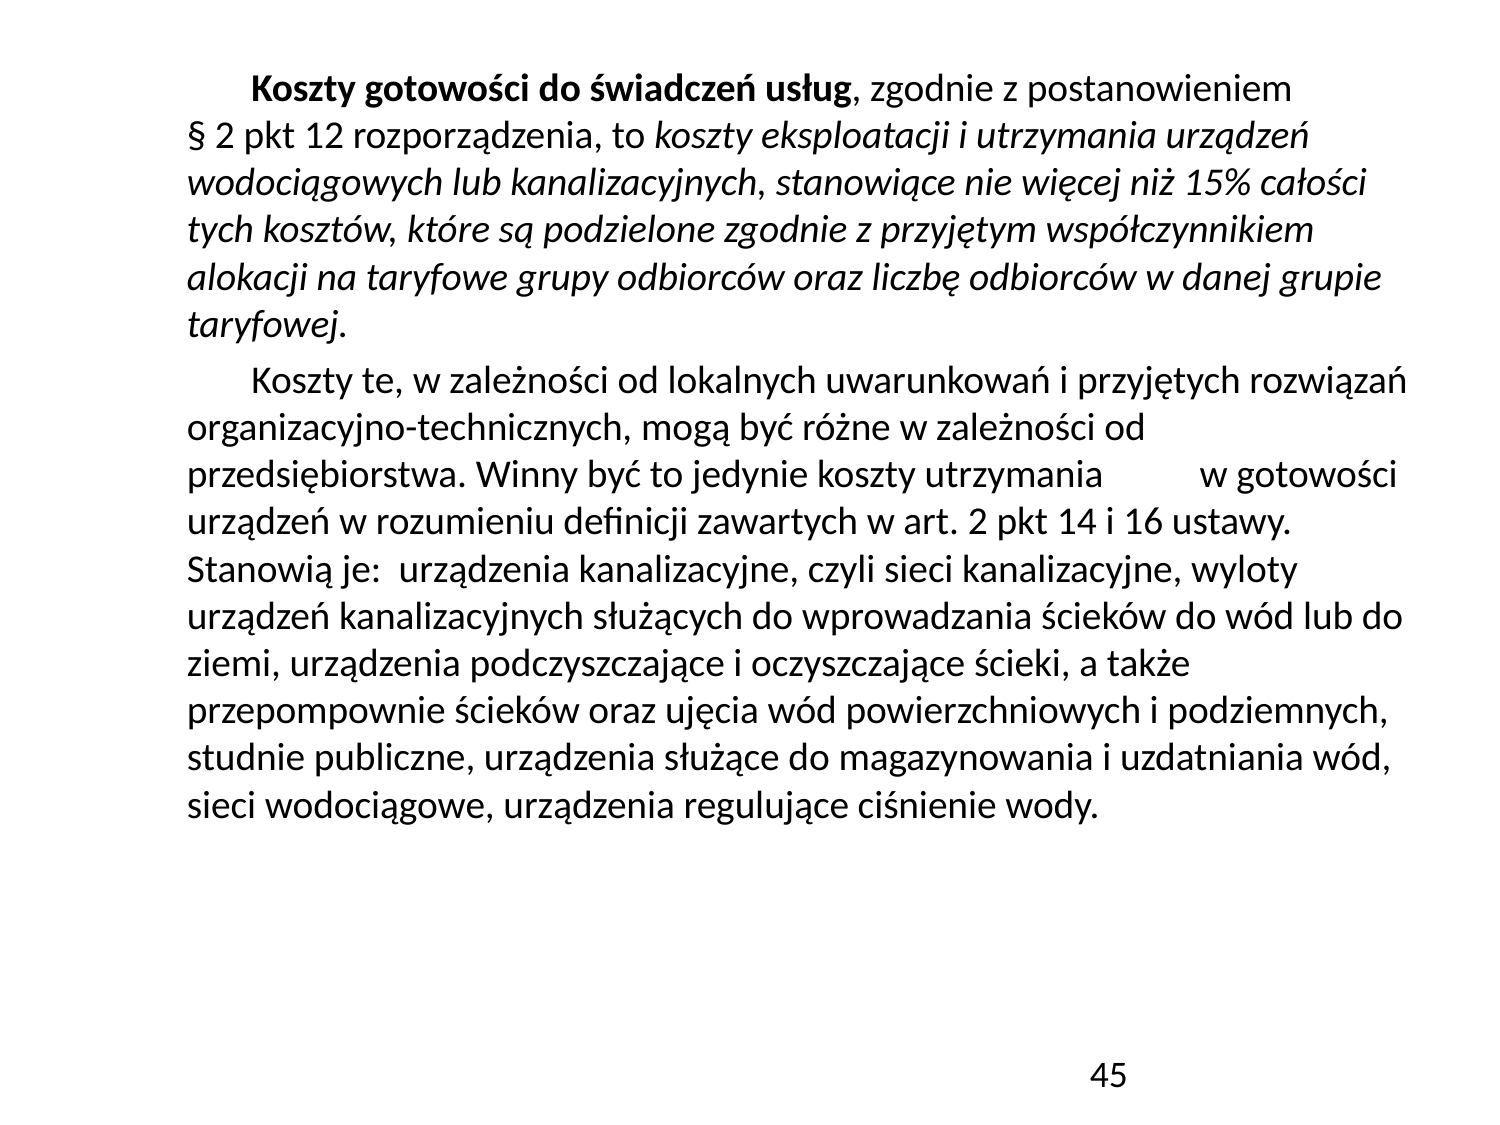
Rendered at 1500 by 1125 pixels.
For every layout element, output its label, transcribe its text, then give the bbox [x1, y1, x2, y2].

text_box 41 [1074, 1042, 1426, 1103]
list Koszty gotowości do świadczeń usług, zgodnie z postanowieniem § 2 pkt 12 rozporządzenia, to koszty eksploatacji i utrzymania urządzeń wodociągowych lub kanalizacyjnych, stanowiące nie więcej niż 15% całości tych kosztów, które są podzielone zgodnie z przyjętym współczynnikiem alokacji na taryfowe grupy odbiorców oraz liczbę odbiorców w danej grupie taryfowej. Koszty te, w zależności od lokalnych uwarunkowań i przyjętych rozwiązań organizacyjno-technicznych, mogą być różne w zależności od przedsiębiorstwa. Winny być to jedynie koszty utrzymania w gotowości urządzeń w rozumieniu definicji zawartych w art. 2 pkt 14 i 16 ustawy. Stanowią je: urządzenia kanalizacyjne, czyli sieci kanalizacyjne, wyloty urządzeń kanalizacyjnych służących do wprowadzania ścieków do wód lub do ziemi, urządzenia podczyszczające i oczyszczające ścieki, a także przepompownie ścieków oraz ujęcia wód powierzchniowych i podziemnych, studnie publiczne, urządzenia służące do magazynowania i uzdatniania wód, sieci wodociągowe, urządzenia regulujące ciśnienie wody. [75, 54, 1426, 1047]
